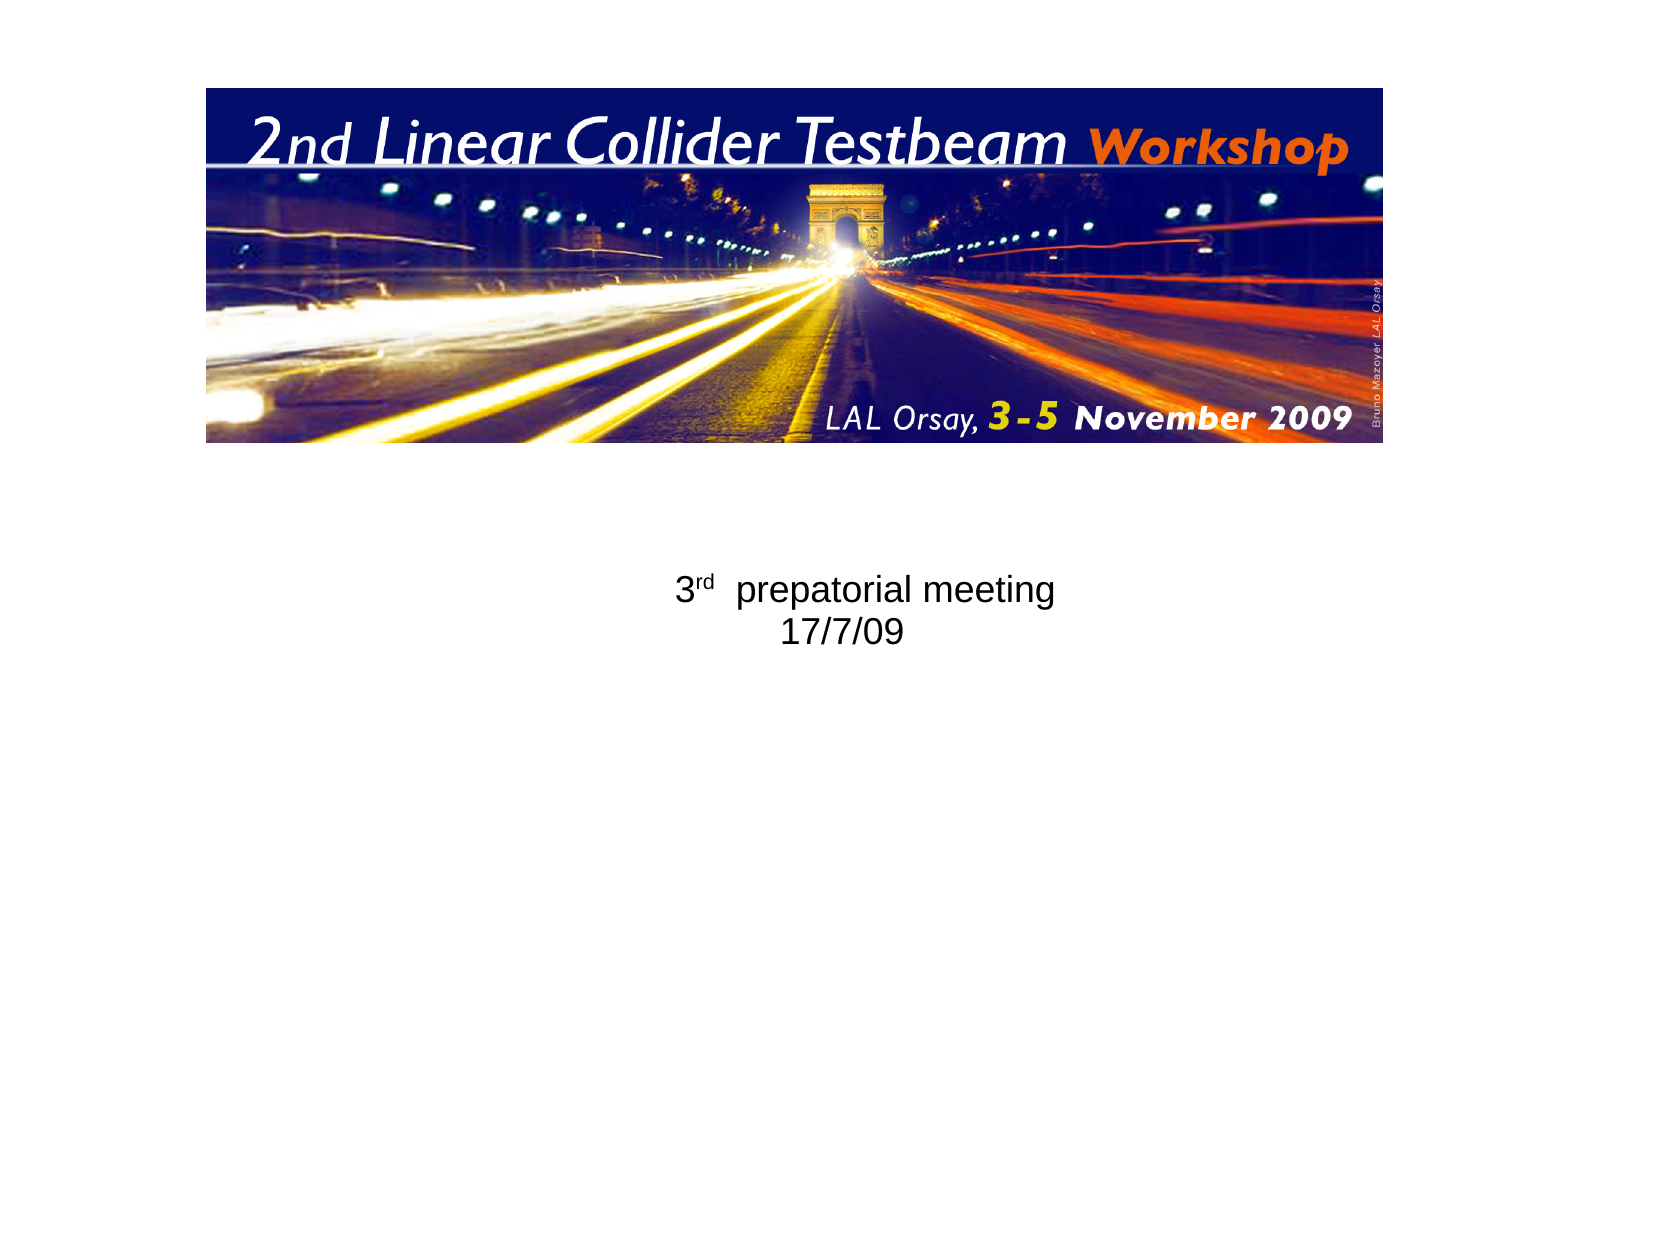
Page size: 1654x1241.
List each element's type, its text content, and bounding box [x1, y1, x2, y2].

text_box 3rd prepatorial meeting 17/7/09 [649, 561, 1071, 688]
picture [206, 88, 1383, 443]
